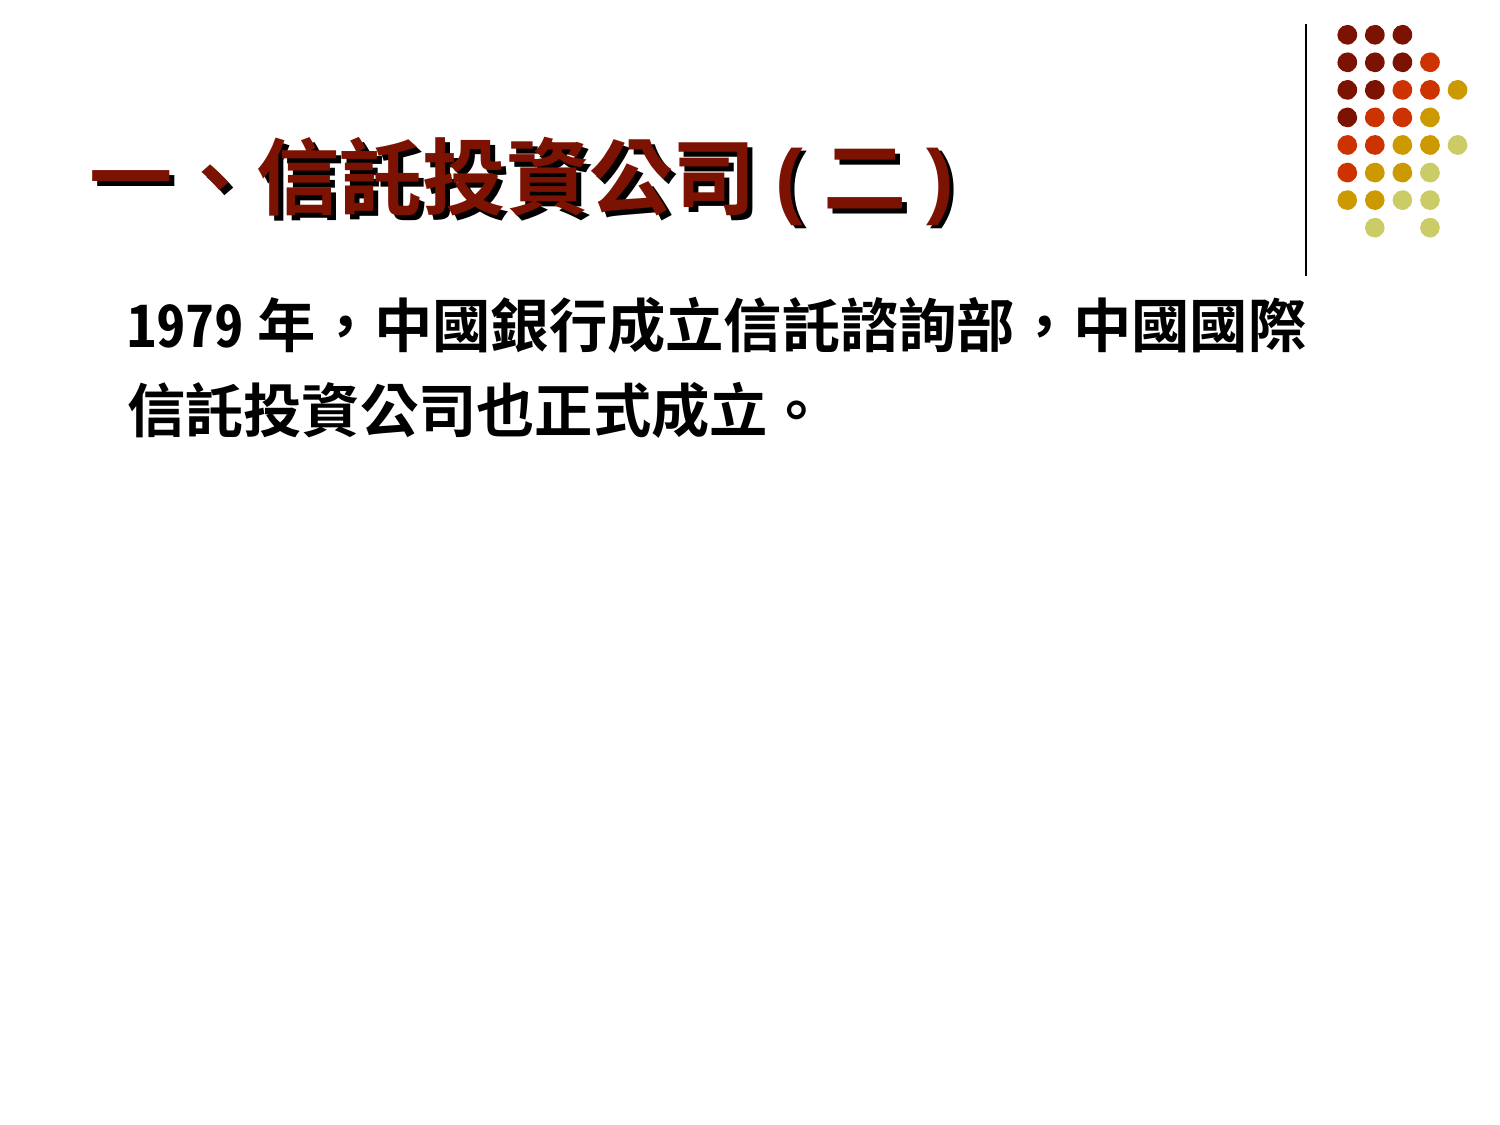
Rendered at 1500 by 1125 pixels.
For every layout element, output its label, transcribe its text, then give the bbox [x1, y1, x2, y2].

title 一、信託投資公司(二) [74, 20, 1313, 233]
list 1979年，中國銀行成立信託諮詢部，中國國際 信託投資公司也正式成立。 [112, 282, 1329, 1006]
